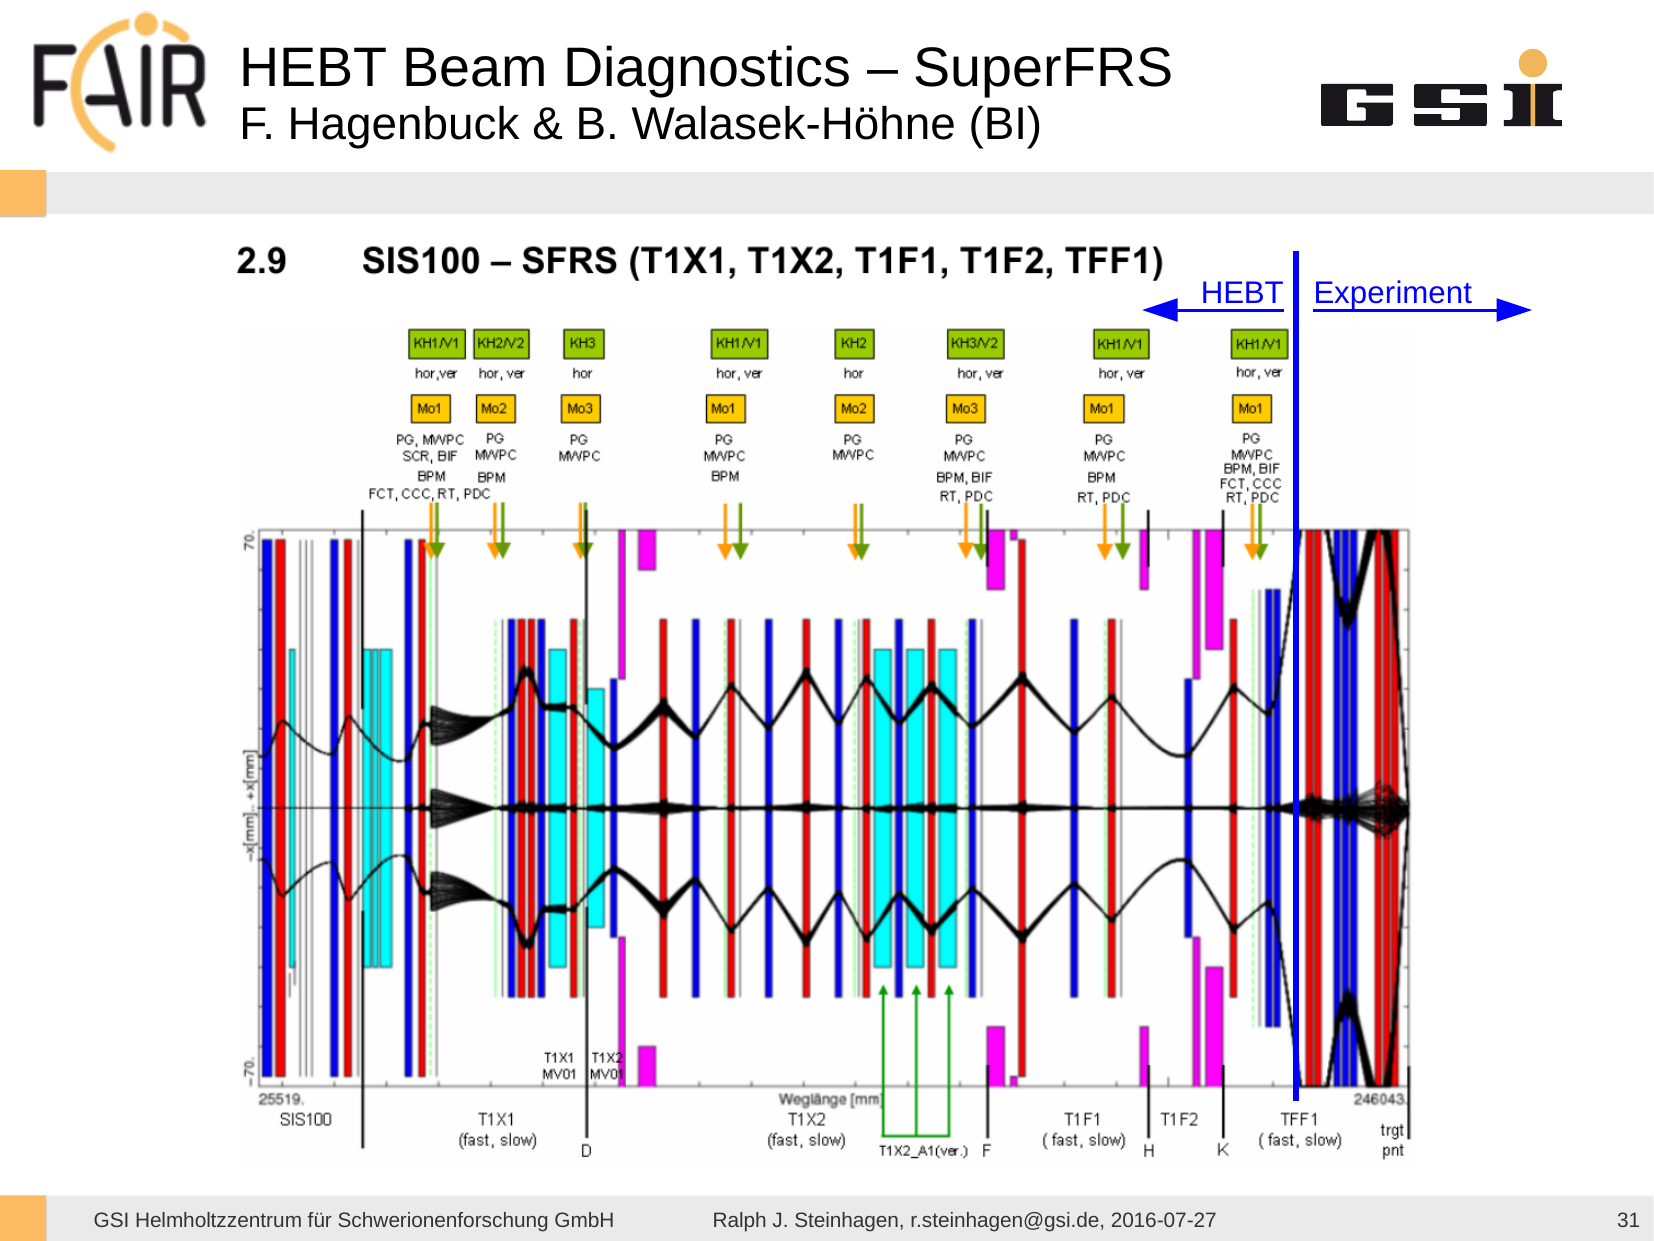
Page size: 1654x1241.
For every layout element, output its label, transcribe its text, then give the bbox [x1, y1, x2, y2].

picture [1319, 46, 1564, 129]
picture [1432, 295, 1441, 301]
picture [1432, 288, 1441, 293]
picture [33, 10, 207, 155]
title HEBT Beam Diagnostics – SuperFRS F. Hagenbuck & B. Walasek-Höhne (BI) [239, 23, 1223, 162]
picture [224, 231, 1441, 1187]
picture [1354, 288, 1362, 301]
